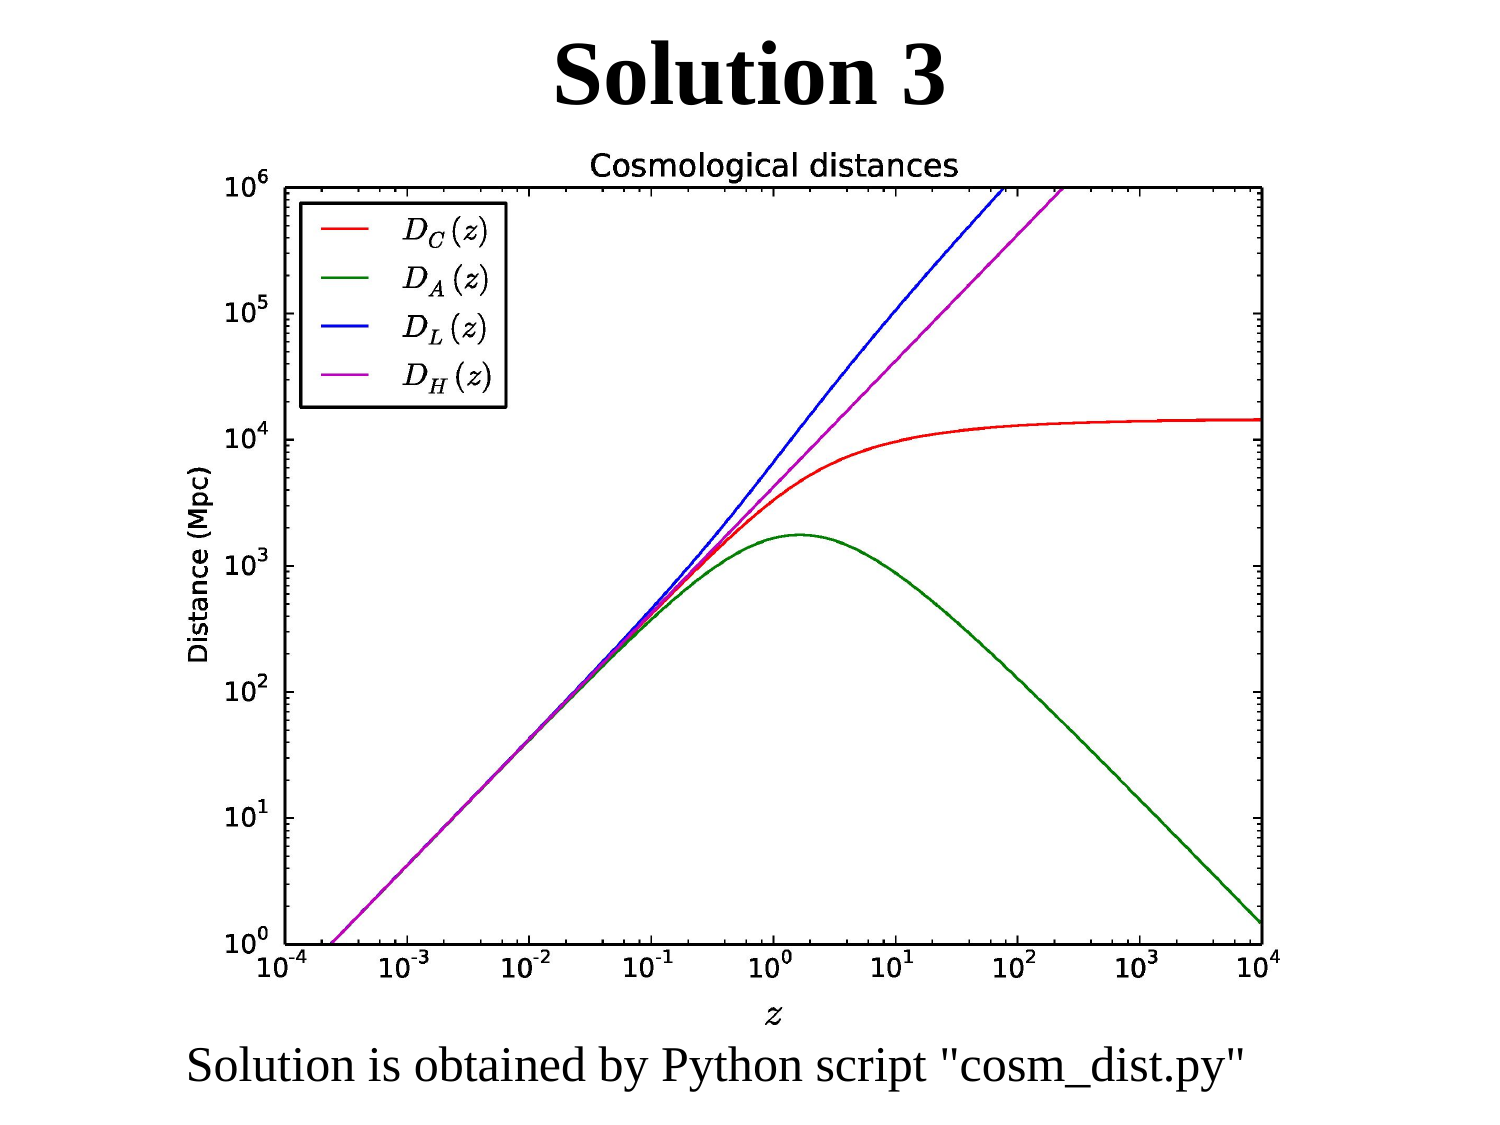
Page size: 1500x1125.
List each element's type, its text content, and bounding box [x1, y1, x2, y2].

picture [187, 152, 1280, 1024]
title Solution 3 [75, 15, 1426, 121]
text_box Solution is obtained by Python script "cosm_dist.py" [171, 1024, 1327, 1100]
